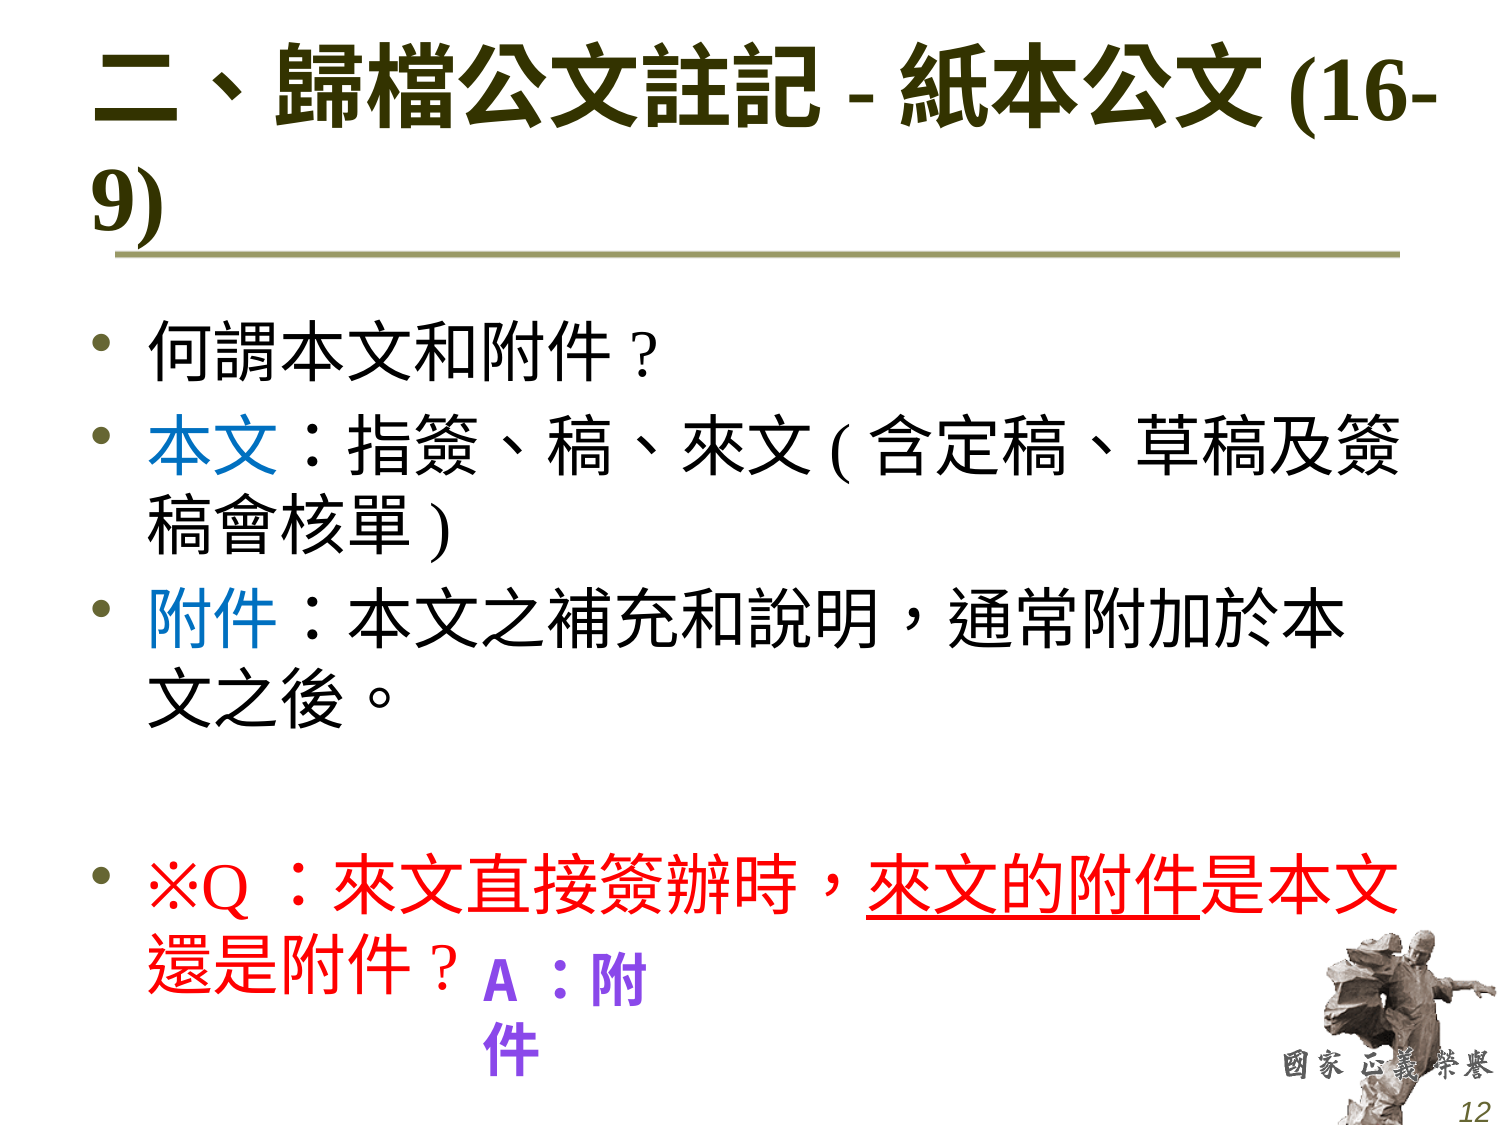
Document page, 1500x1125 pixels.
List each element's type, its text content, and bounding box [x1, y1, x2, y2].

slide_number <number> [1327, 1085, 1500, 1125]
list 何謂本文和附件? 本文：指簽、稿、來文(含定稿、草稿及簽稿會核單) 附件：本文之補充和說明，通常附加於本文之後。 ※Q：來文直接簽辦時，來文的附件是本文還是附件? [75, 302, 1425, 1000]
text_box A：附件 [468, 936, 721, 1091]
picture [115, 243, 1400, 265]
title 二、歸檔公文註記-紙本公文(16-9) [75, 45, 1459, 233]
picture [1318, 928, 1500, 1125]
